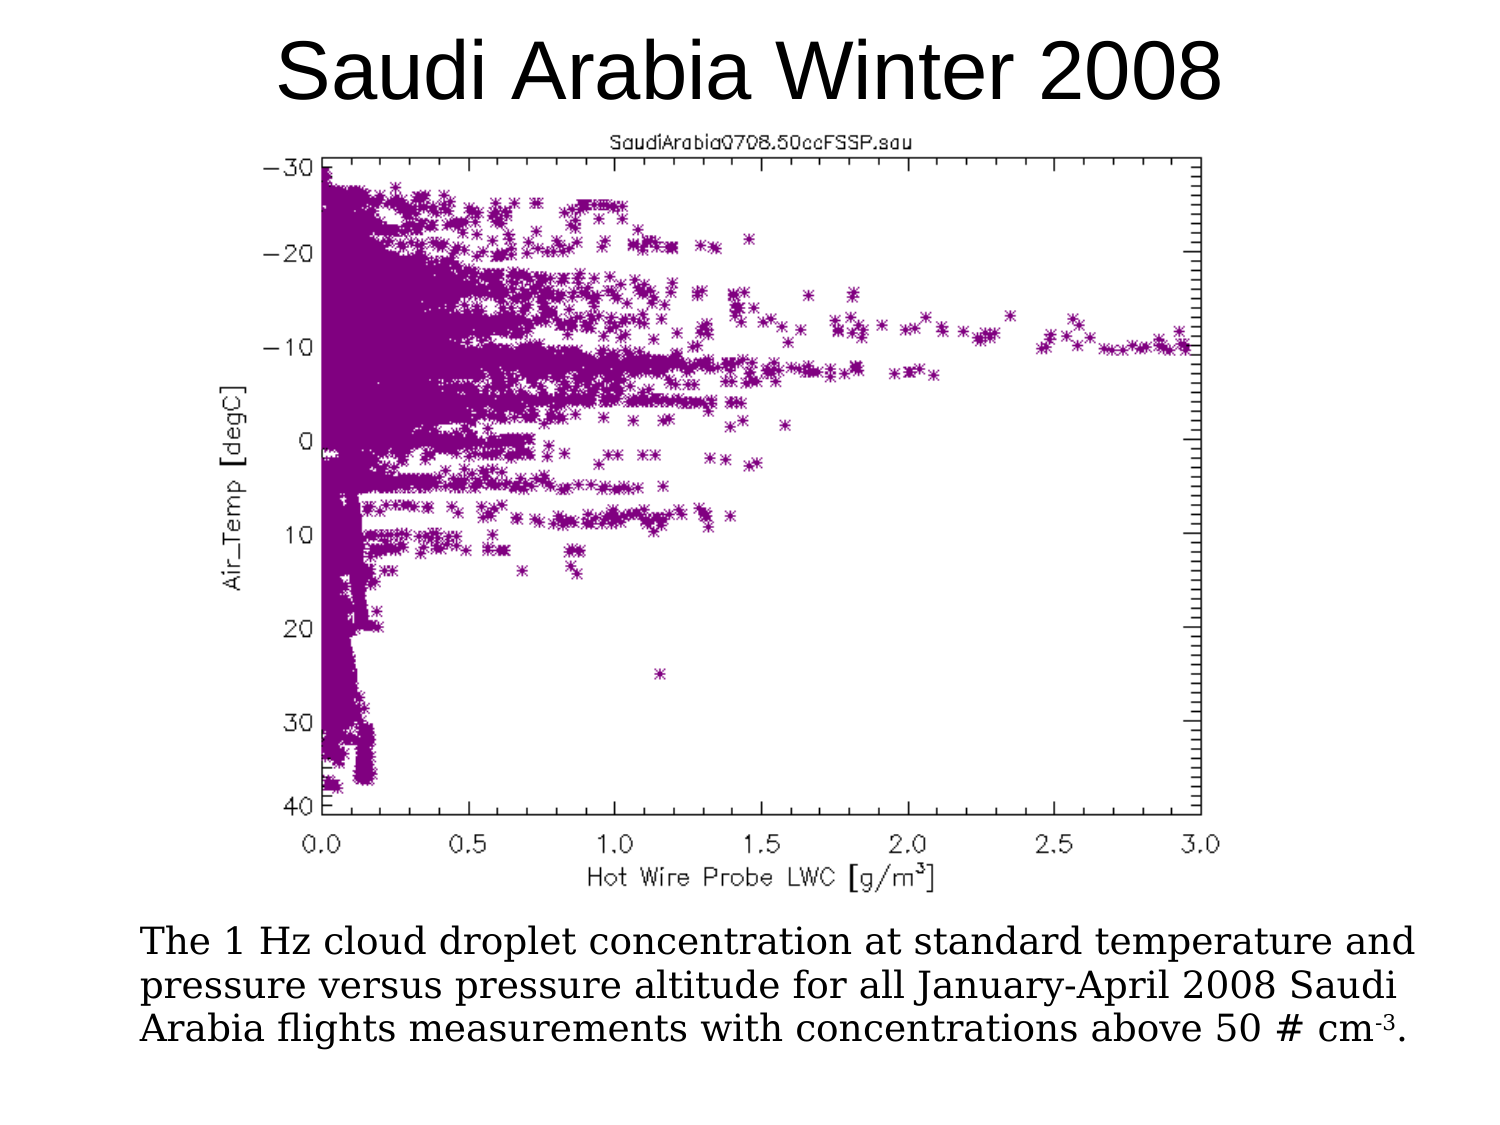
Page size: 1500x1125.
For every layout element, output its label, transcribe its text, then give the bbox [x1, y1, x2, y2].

picture [162, 112, 1257, 894]
text_box The 1 Hz cloud droplet concentration at standard temperature and pressure versus pressure altitude for all January-April 2008 Saudi Arabia flights measurements with concentrations above 50 # cm-3. [125, 912, 1476, 1059]
title Saudi Arabia Winter 2008 [75, 13, 1426, 129]
